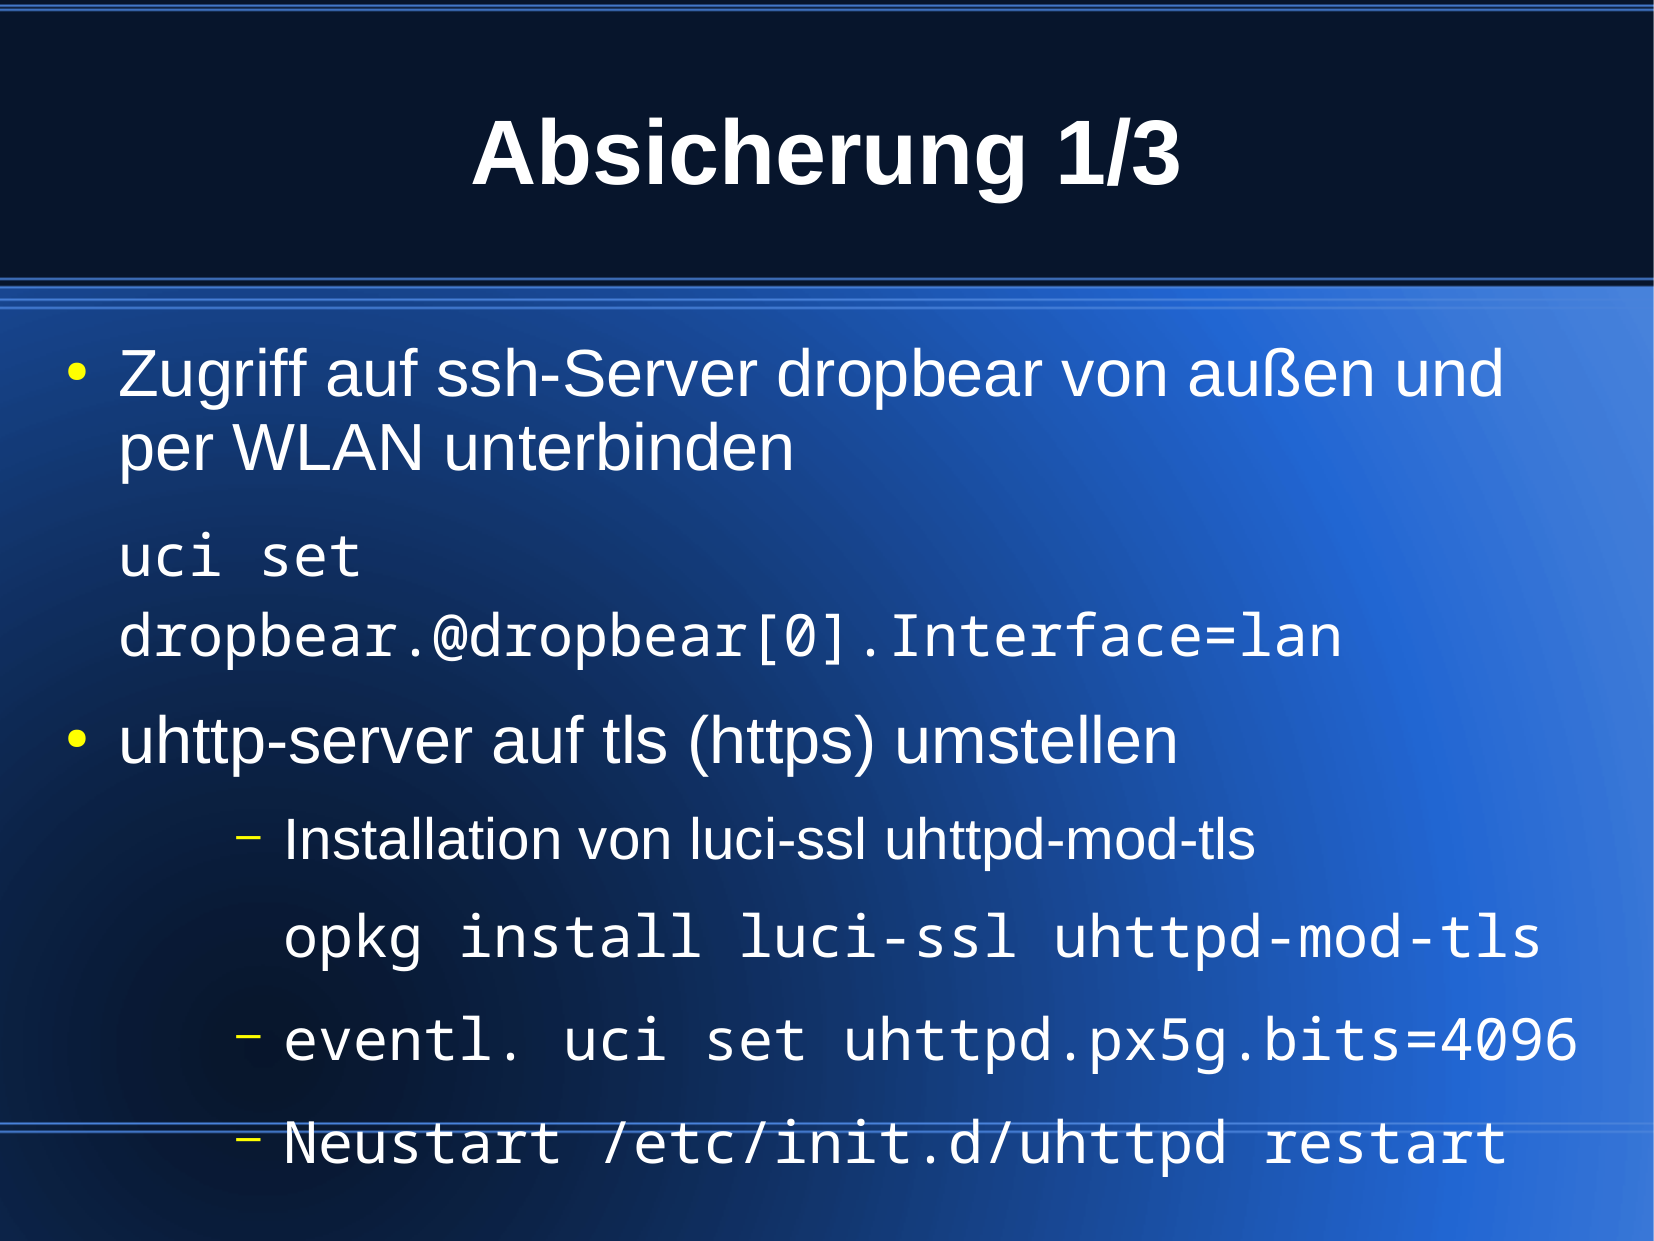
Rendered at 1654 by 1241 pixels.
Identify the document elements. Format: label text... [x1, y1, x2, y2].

list Zugriff auf ssh-Server dropbear von außen und per WLAN unterbinden uci set dropbear.@dropbear[0].Interface=lan uhttp-server auf tls (https) umstellen Installation von luci-ssl uhttpd-mod-tls opkg install luci-ssl uhttpd-mod-tls eventl. uci set uhttpd.px5g.bits=4096 Neustart /etc/init.d/uhttpd restart [47, 335, 1593, 1140]
title Absicherung 1/3 [82, 56, 1571, 250]
picture [0, 0, 1654, 1241]
